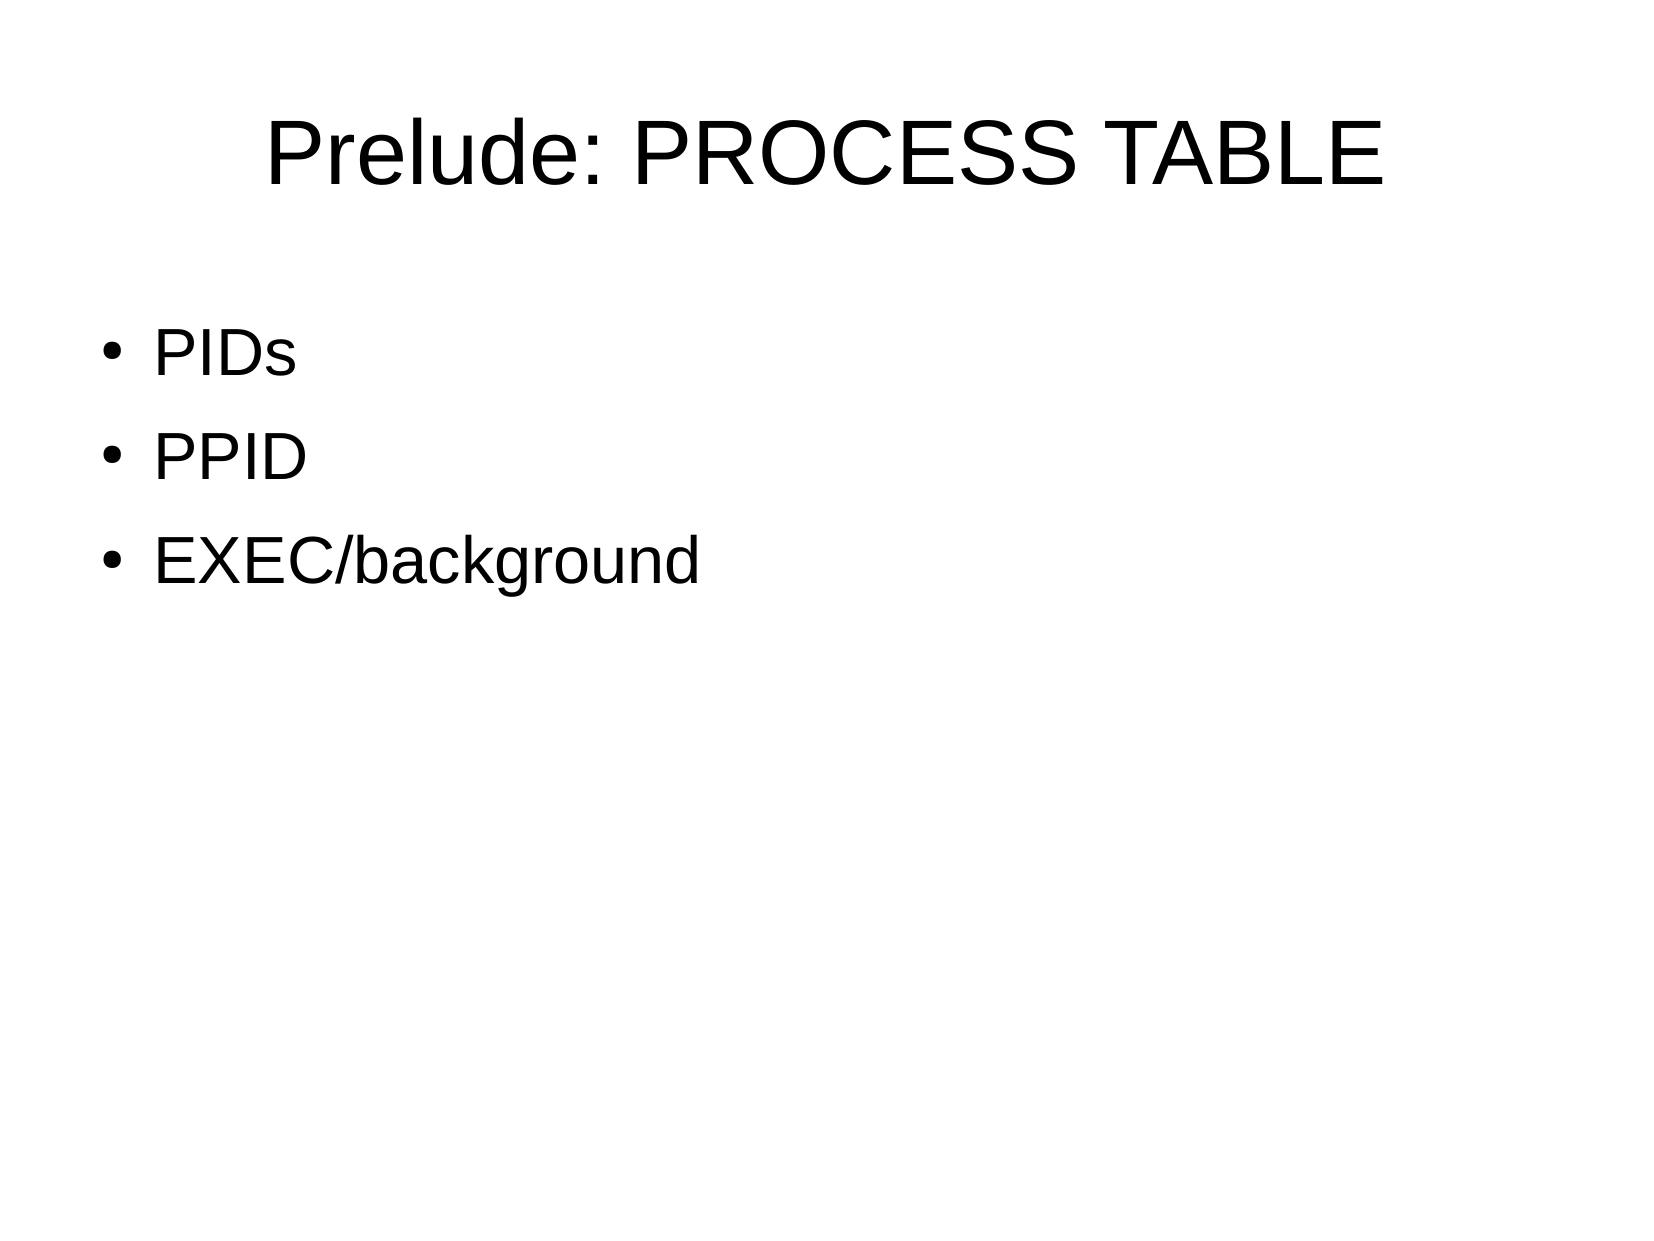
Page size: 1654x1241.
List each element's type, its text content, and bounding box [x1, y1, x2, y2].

list PIDs PPID EXEC/background [82, 315, 1538, 1035]
title Prelude: PROCESS TABLE [82, 49, 1571, 257]
